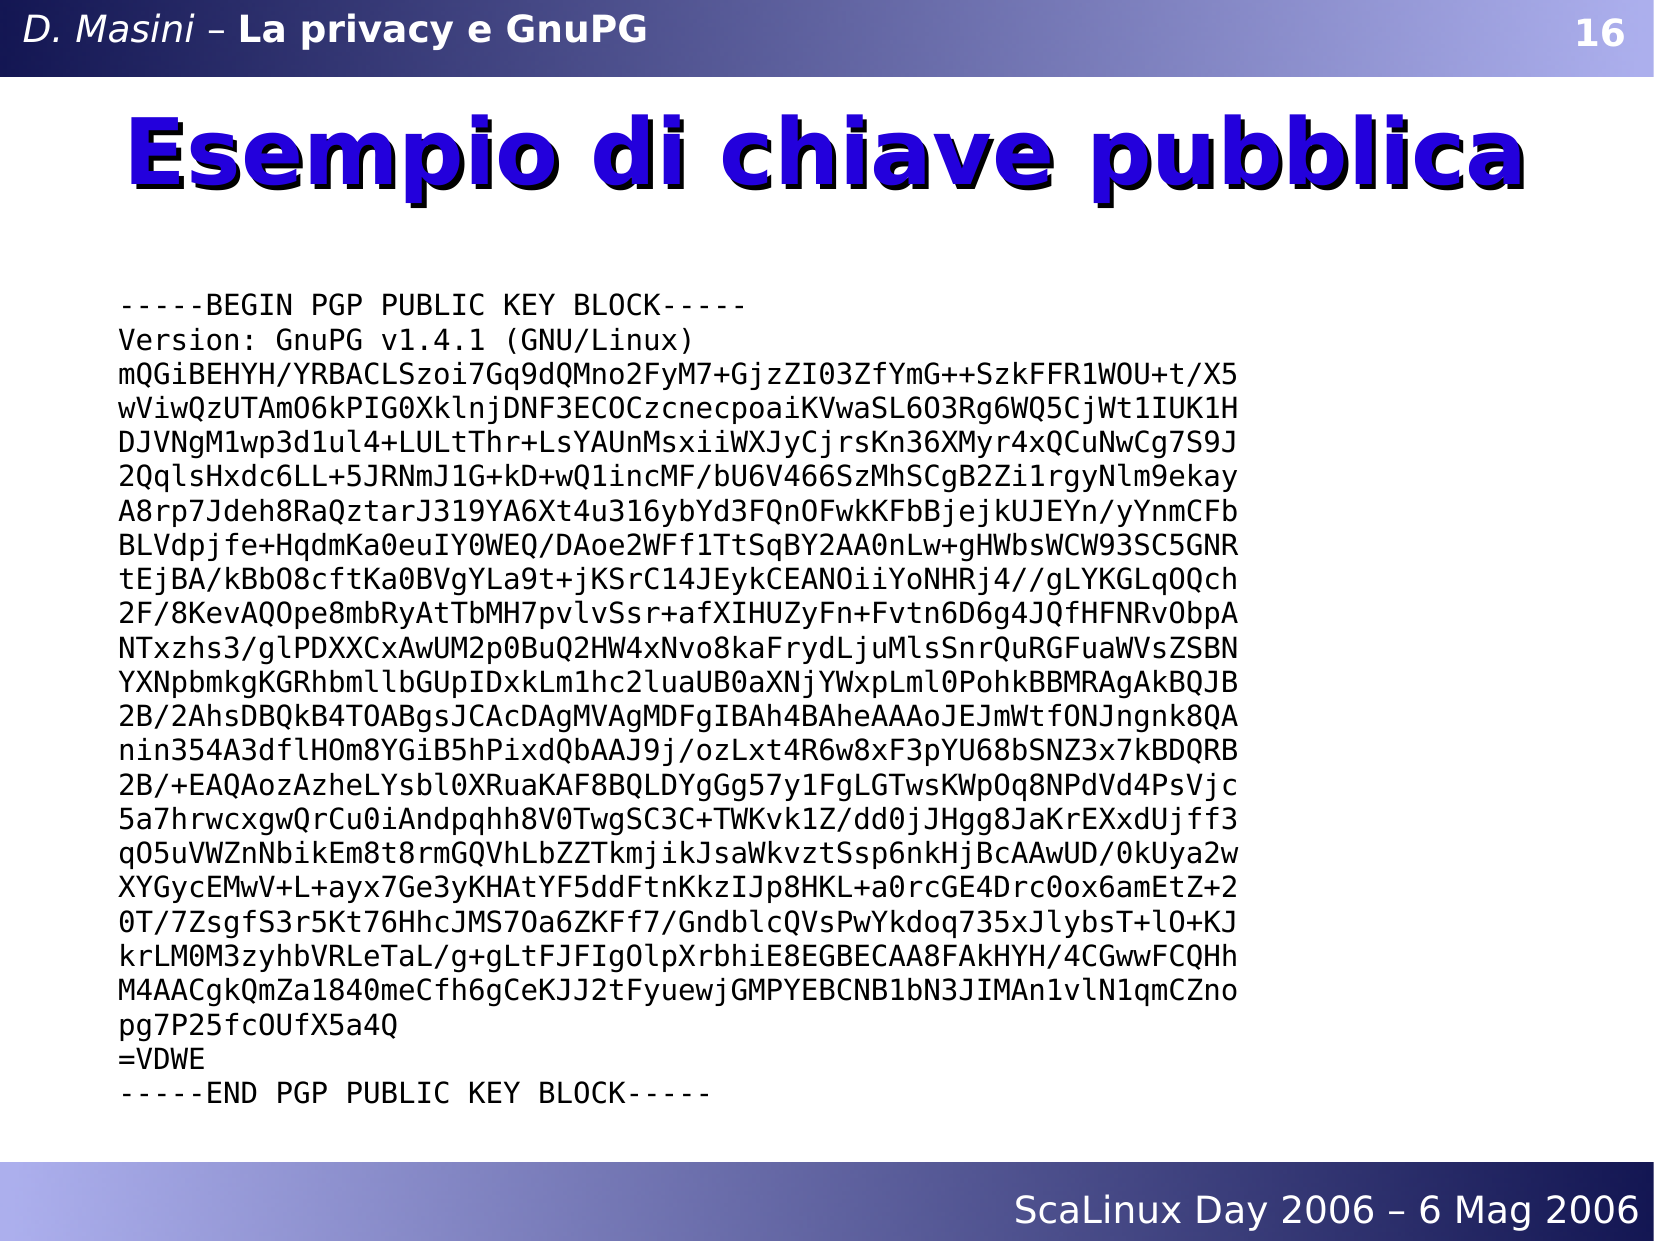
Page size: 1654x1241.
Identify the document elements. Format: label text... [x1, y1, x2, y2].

text_box <numero> [1387, 4, 1638, 89]
picture [0, 0, 1654, 1241]
text_box D. Masini – La privacy e GnuPG [7, 0, 650, 60]
text_box ScaLinux Day 2006 – 6 Mag 2006 [999, 1181, 1644, 1240]
title Esempio di chiave pubblica [82, 49, 1571, 257]
subtitle -----BEGIN PGP PUBLIC KEY BLOCK----- Version: GnuPG v1.4.1 (GNU/Linux) mQGiBEHYH/YRBACLSzoi7Gq9dQMno2FyM7+GjzZI03ZfYmG++SzkFFR1WOU+t/X5 wViwQzUTAmO6kPIG0XklnjDNF3ECOCzcnecpoaiKVwaSL6O3Rg6WQ5CjWt1IUK1H DJVNgM1wp3d1ul4+LULtThr+LsYAUnMsxiiWXJyCjrsKn36XMyr4xQCuNwCg7S9J 2QqlsHxdc6LL+5JRNmJ1G+kD+wQ1incMF/bU6V466SzMhSCgB2Zi1rgyNlm9ekay A8rp7Jdeh8RaQztarJ319YA6Xt4u316ybYd3FQnOFwkKFbBjejkUJEYn/yYnmCFb BLVdpjfe+HqdmKa0euIY0WEQ/DAoe2WFf1TtSqBY2AA0nLw+gHWbsWCW93SC5GNR tEjBA/kBbO8cftKa0BVgYLa9t+jKSrC14JEykCEANOiiYoNHRj4//gLYKGLqOQch 2F/8KevAQOpe8mbRyAtTbMH7pvlvSsr+afXIHUZyFn+Fvtn6D6g4JQfHFNRvObpA NTxzhs3/glPDXXCxAwUM2p0BuQ2HW4xNvo8kaFrydLjuMlsSnrQuRGFuaWVsZSBN YXNpbmkgKGRhbmllbGUpIDxkLm1hc2luaUB0aXNjYWxpLml0PohkBBMRAgAkBQJB 2B/2AhsDBQkB4TOABgsJCAcDAgMVAgMDFgIBAh4BAheAAAoJEJmWtfONJngnk8QA nin354A3dflHOm8YGiB5hPixdQbAAJ9j/ozLxt4R6w8xF3pYU68bSNZ3x7kBDQRB 2B/+EAQAozAzheLYsbl0XRuaKAF8BQLDYgGg57y1FgLGTwsKWpOq8NPdVd4PsVjc 5a7hrwcxgwQrCu0iAndpqhh8V0TwgSC3C+TWKvk1Z/dd0jJHgg8JaKrEXxdUjff3 qO5uVWZnNbikEm8t8rmGQVhLbZZTkmjikJsaWkvztSsp6nkHjBcAAwUD/0kUya2w XYGycEMwV+L+ayx7Ge3yKHAtYF5ddFtnKkzIJp8HKL+a0rcGE4Drc0ox6amEtZ+2 0T/7ZsgfS3r5Kt76HhcJMS7Oa6ZKFf7/GndblcQVsPwYkdoq735xJlybsT+lO+KJ krLM0M3zyhbVRLeTaL/g+gLtFJFIgOlpXrbhiE8EGBECAA8FAkHYH/4CGwwFCQHh M4AACgkQmZa1840meCfh6gCeKJJ2tFyuewjGMPYEBCNB1bN3JIMAn1vlN1qmCZno pg7P25fcOUfX5a4Q =VDWE -----END PGP PUBLIC KEY BLOCK----- [82, 288, 1571, 1111]
